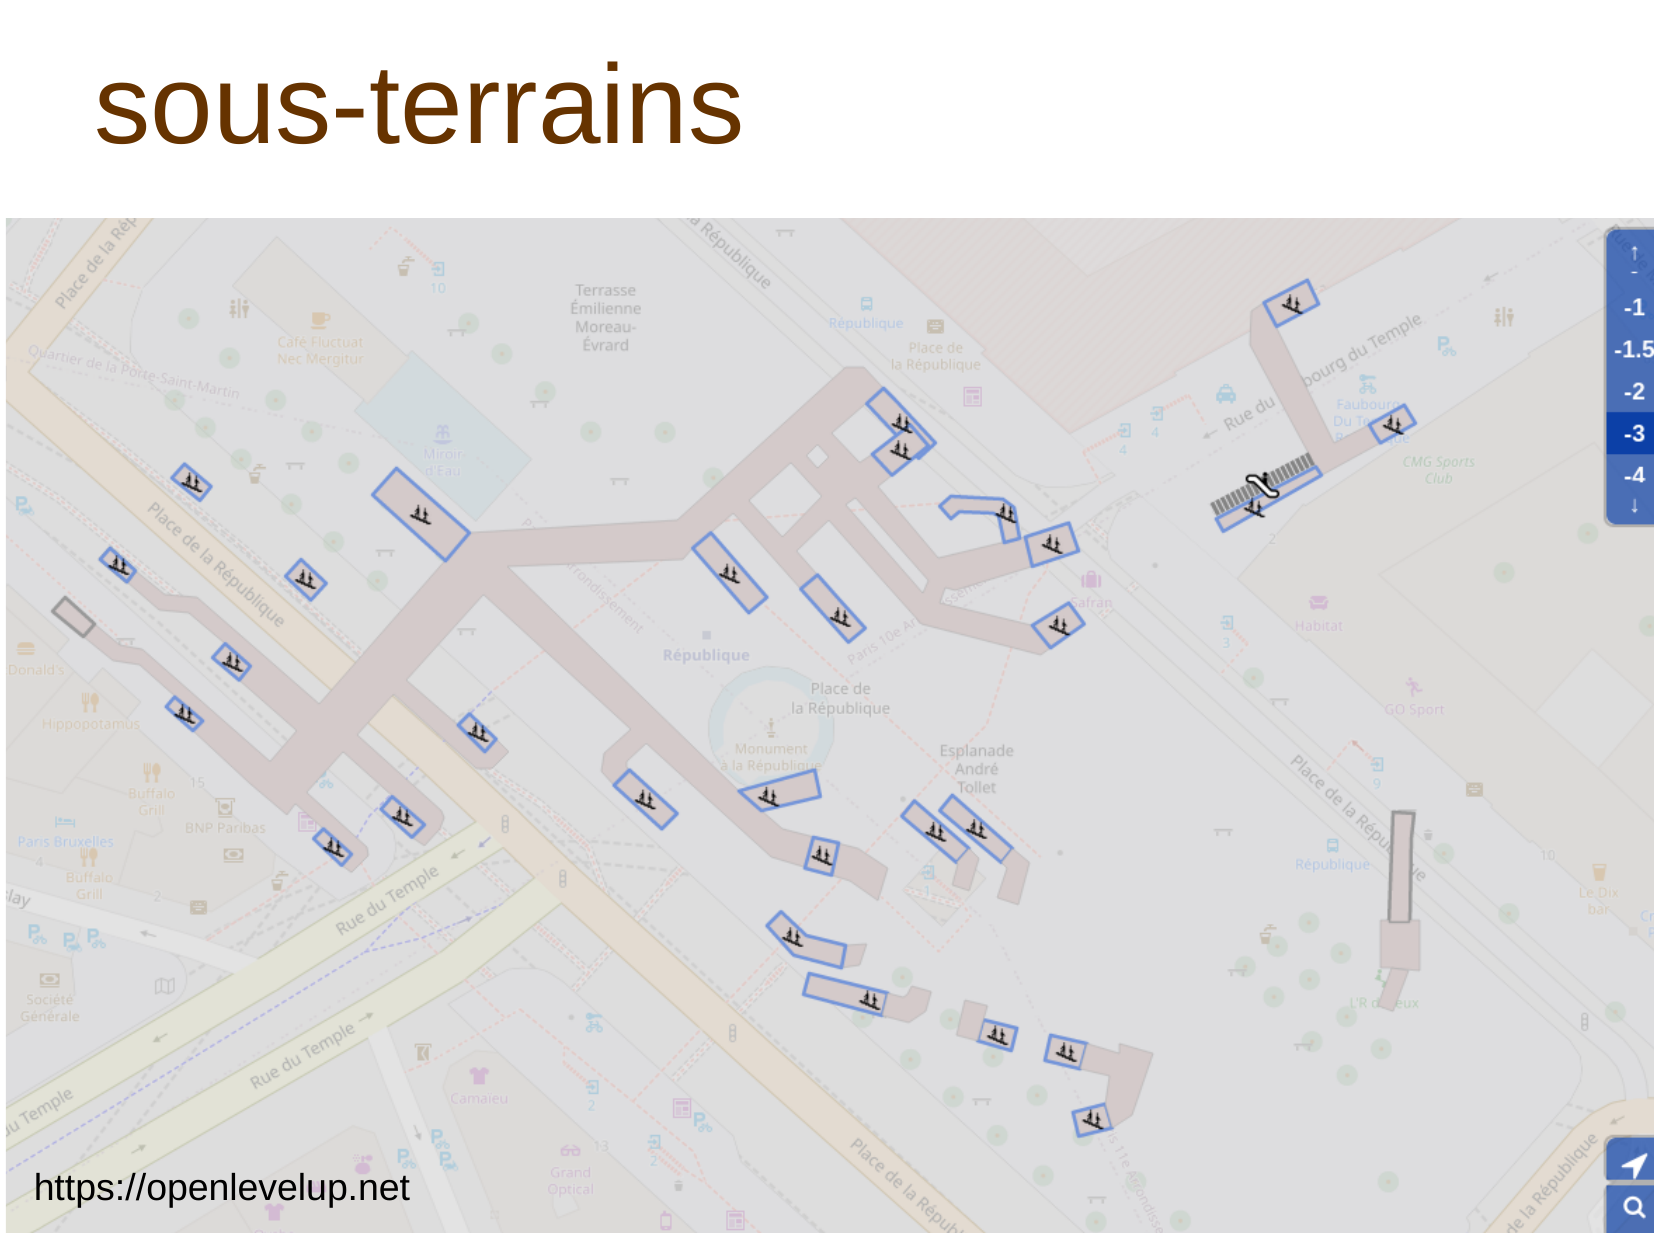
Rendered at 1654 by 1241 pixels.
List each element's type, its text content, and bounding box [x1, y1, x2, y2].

picture [5, 218, 1654, 1233]
title sous-terrains [94, 37, 1583, 172]
text_box https://openlevelup.net [19, 1159, 517, 1217]
